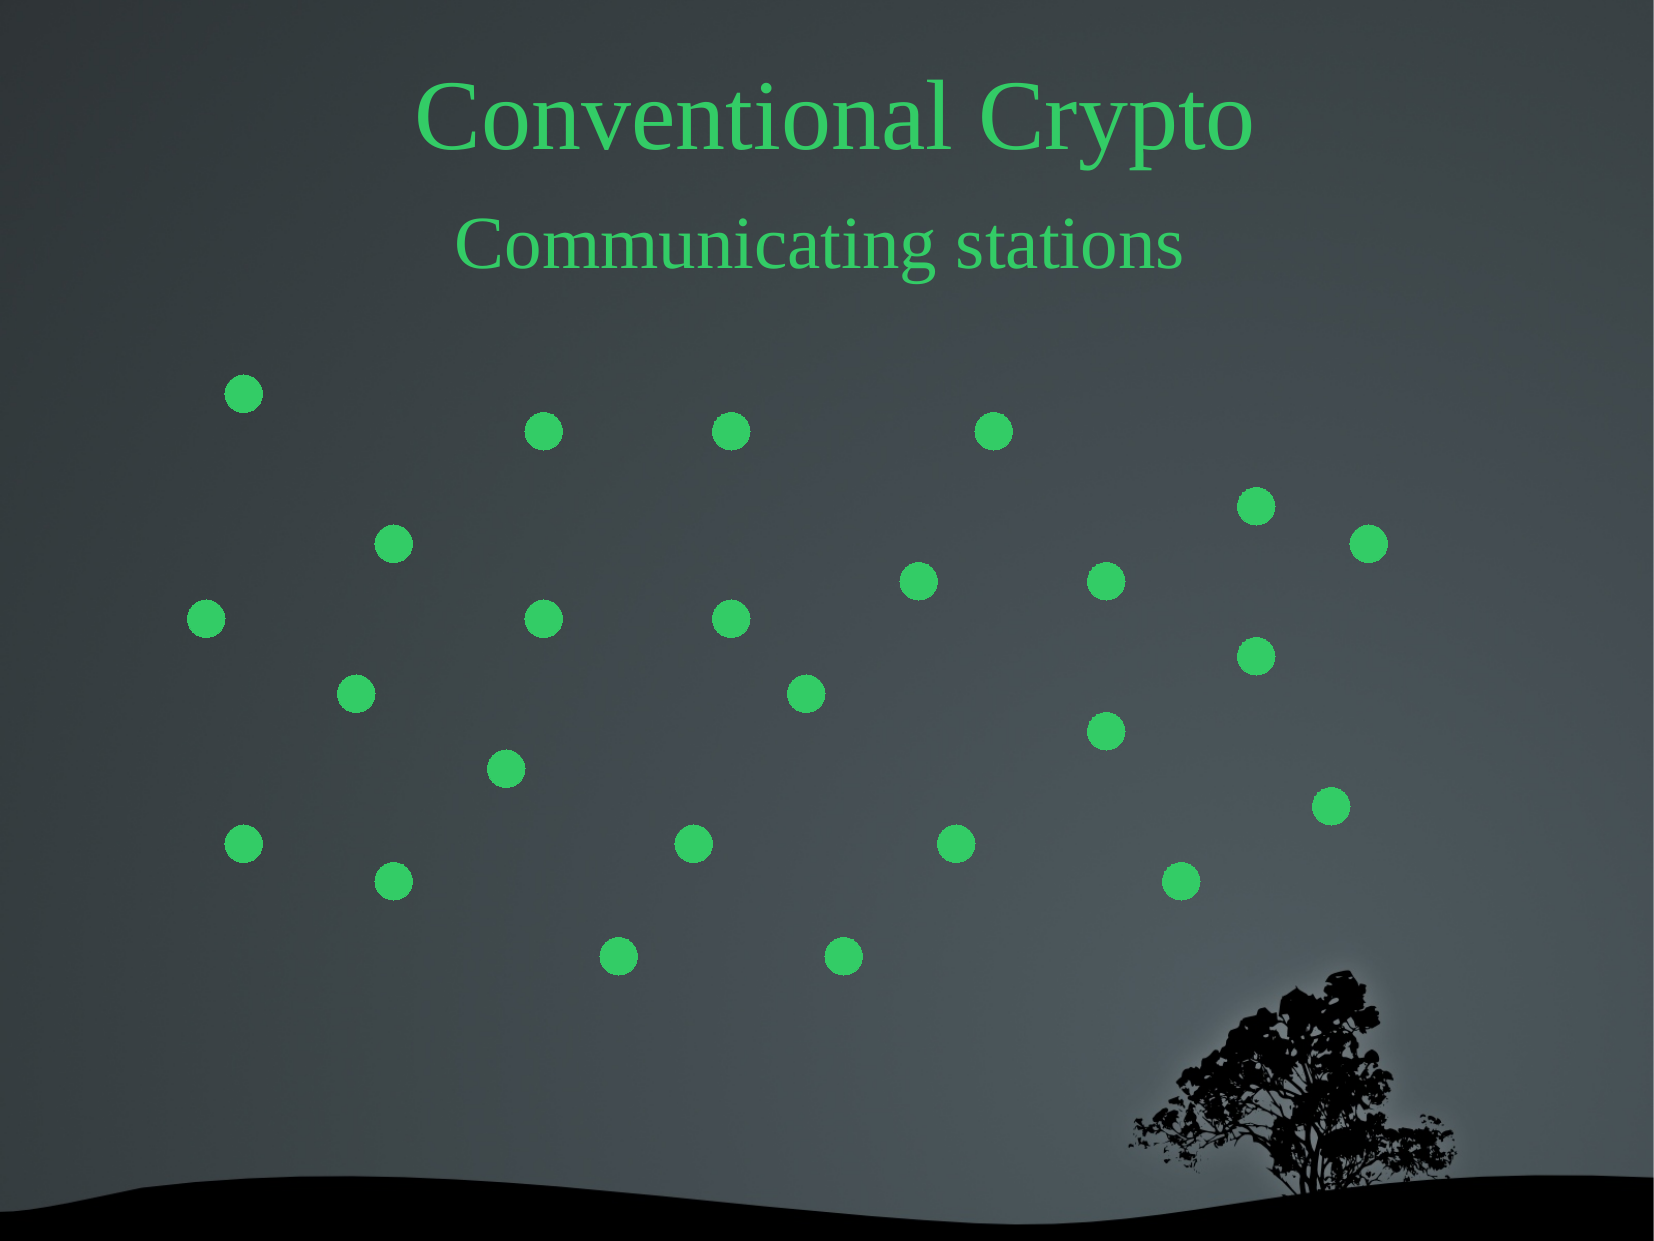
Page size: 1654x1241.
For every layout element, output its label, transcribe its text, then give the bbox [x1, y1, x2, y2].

text_box [1162, 862, 1201, 901]
text_box [937, 824, 976, 863]
text_box [524, 599, 563, 638]
text_box Communicating stations [440, 194, 1201, 301]
text_box [1087, 712, 1126, 751]
text_box [974, 412, 1013, 451]
text_box [1349, 524, 1388, 563]
text_box [187, 599, 226, 638]
text_box [374, 862, 413, 901]
text_box [374, 524, 413, 563]
text_box [1237, 637, 1276, 676]
text_box [824, 937, 863, 976]
text_box [224, 824, 263, 863]
text_box [487, 749, 526, 788]
text_box [599, 937, 638, 976]
text_box [787, 674, 826, 713]
text_box [224, 374, 263, 413]
text_box [712, 412, 751, 451]
text_box [1312, 787, 1351, 826]
text_box Conventional Crypto [400, 53, 1267, 189]
text_box [1237, 487, 1276, 526]
text_box [712, 599, 751, 638]
picture [0, 0, 1654, 1241]
text_box [1087, 562, 1126, 601]
text_box [524, 412, 563, 451]
text_box [899, 562, 938, 601]
text_box [337, 674, 376, 713]
text_box [674, 824, 713, 863]
